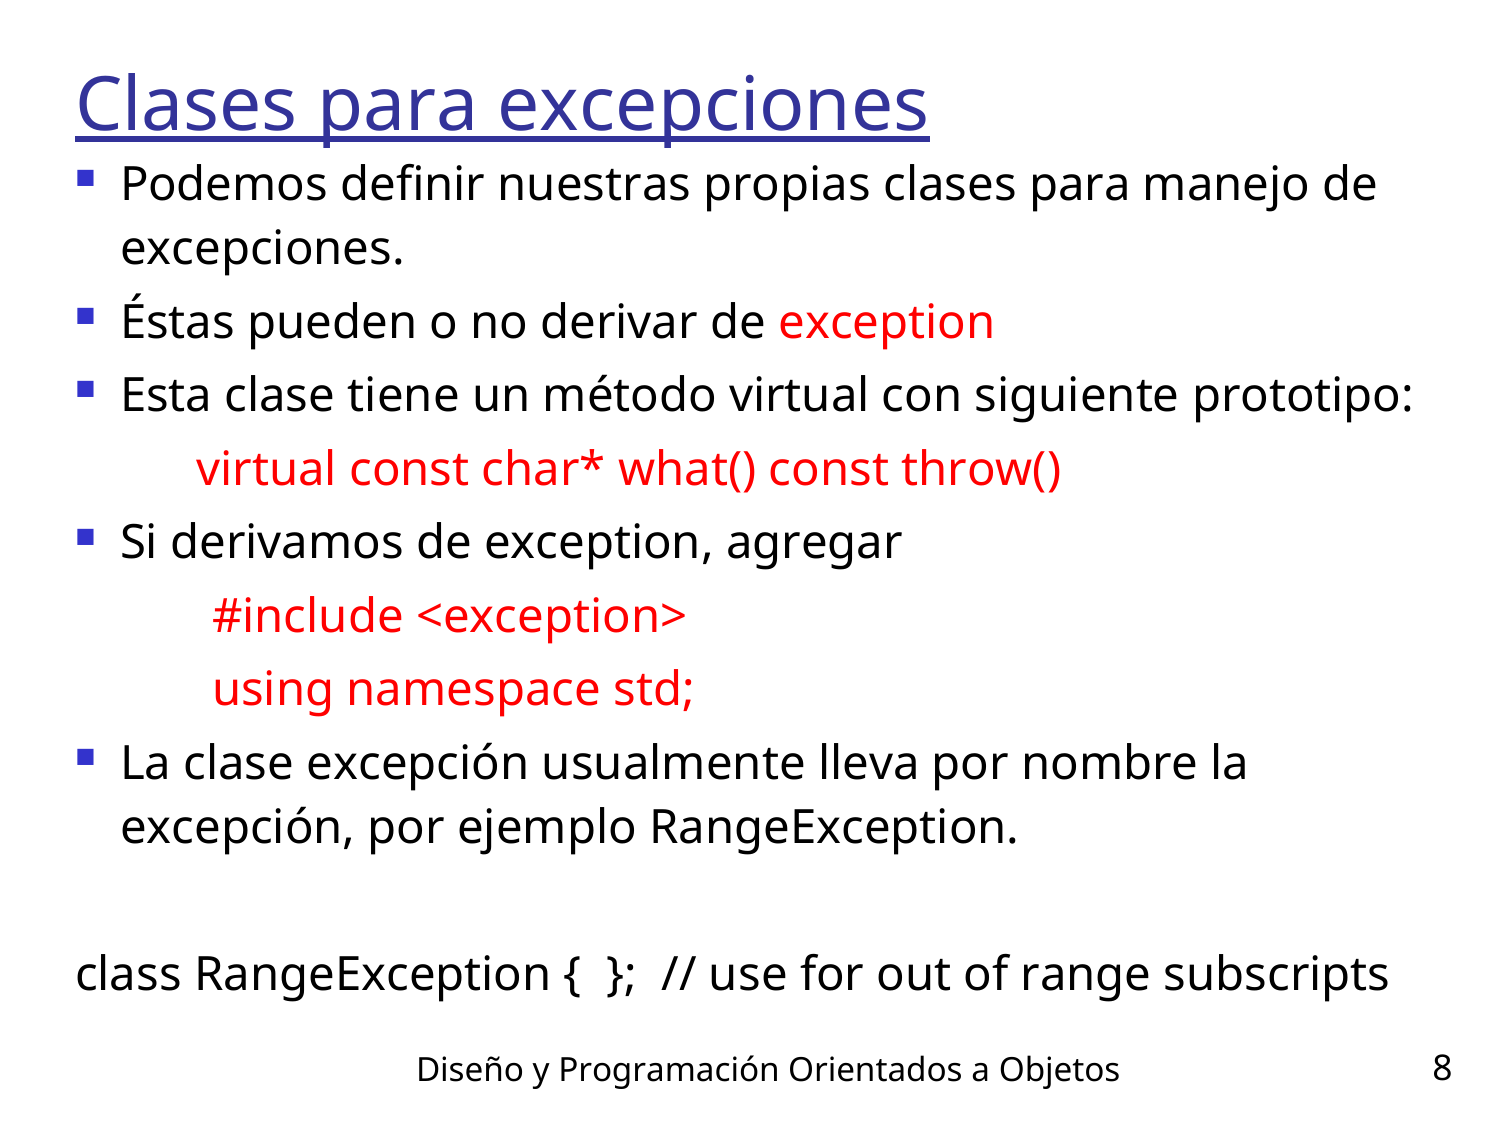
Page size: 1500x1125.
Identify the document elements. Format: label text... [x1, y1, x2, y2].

title Clases para excepciones [75, 19, 1466, 183]
list Podemos definir nuestras propias clases para manejo de excepciones. Éstas pueden o no derivar de exception Esta clase tiene un método virtual con siguiente prototipo: virtual const char* what() const throw() Si derivamos de exception, agregar #include <exception> using namespace std; La clase excepción usualmente lleva por nombre la excepción, por ejemplo RangeException. class RangeException { }; // use for out of range subscripts [75, 149, 1463, 1013]
